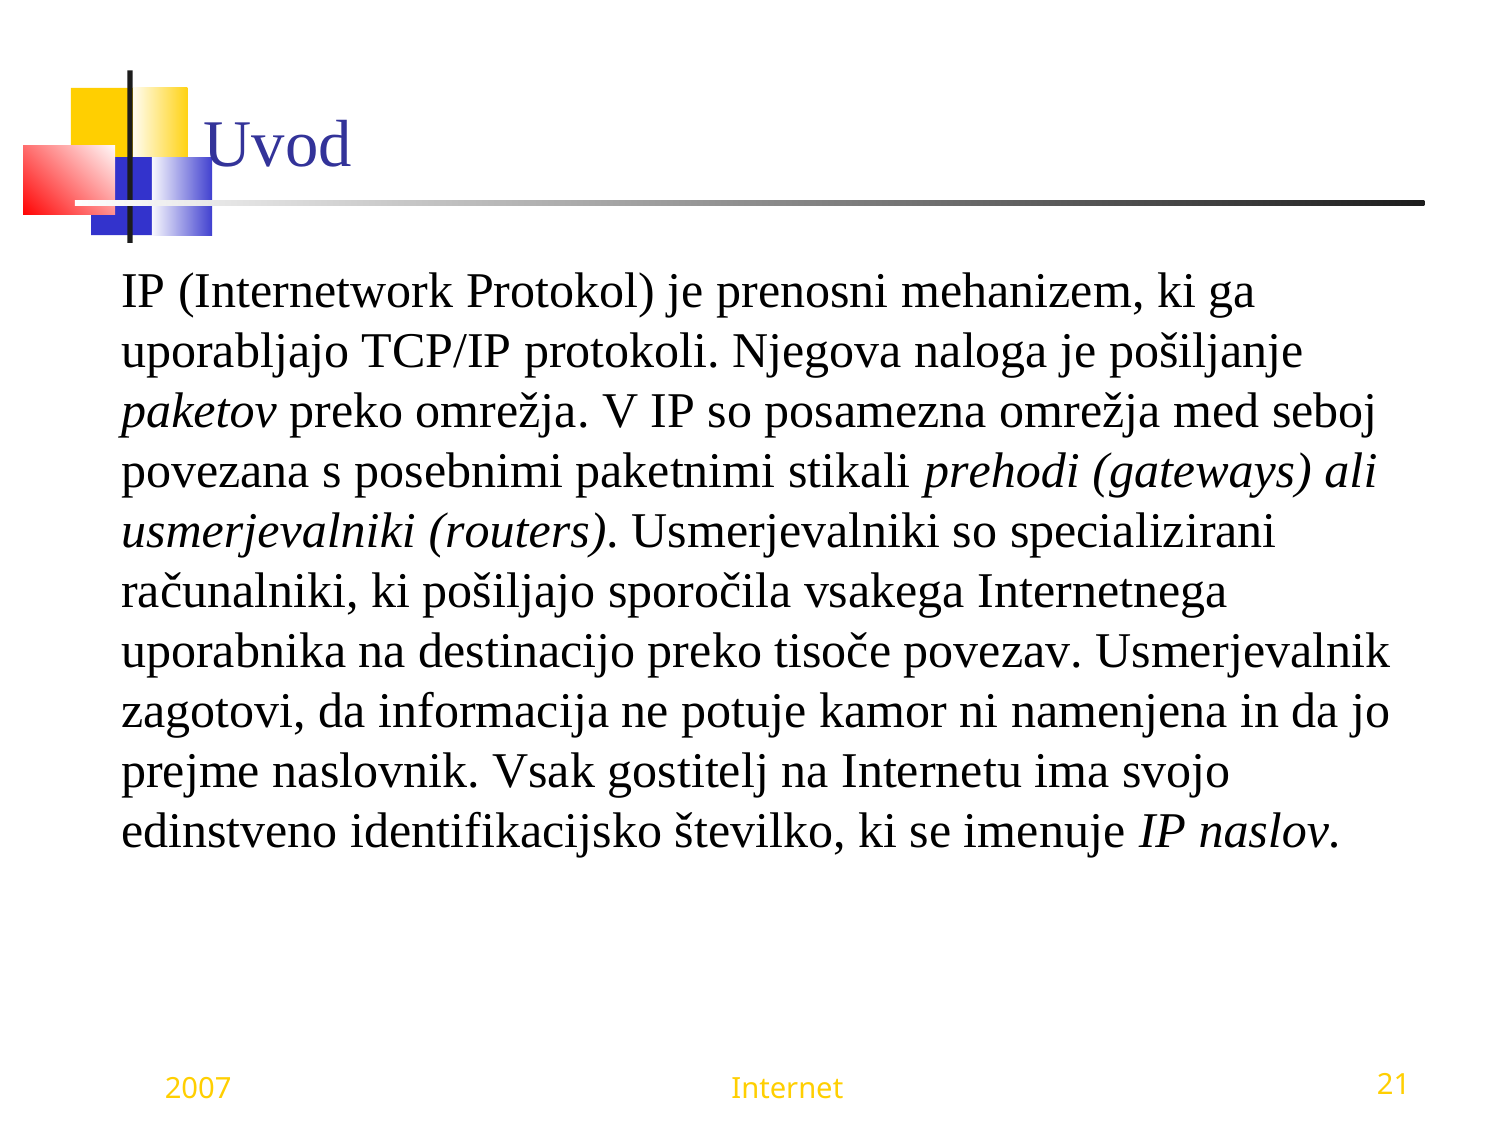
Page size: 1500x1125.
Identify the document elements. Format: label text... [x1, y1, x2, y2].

text_box <number> [1112, 1037, 1426, 1113]
text_box 2007 [150, 1037, 463, 1113]
text_box Internet [549, 1037, 1026, 1113]
list IP (Internetwork Protokol) je prenosni mehanizem, ki ga uporabljajo TCP/IP protokoli. Njegova naloga je pošiljanje paketov preko omrežja. V IP so posamezna omrežja med seboj povezana s posebnimi paketnimi stikali prehodi (gateways) ali usmerjevalniki (routers). Usmerjevalniki so specializirani računalniki, ki pošiljajo sporočila vsakega Internetnega uporabnika na destinacijo preko tisoče povezav. Usmerjevalnik zagotovi, da informacija ne potuje kamor ni namenjena in da jo prejme naslovnik. Vsak gostitelj na Internetu ima svojo edinstveno identifikacijsko številko, ki se imenuje IP naslov. [50, 249, 1469, 1007]
title Uvod [188, 92, 1468, 188]
